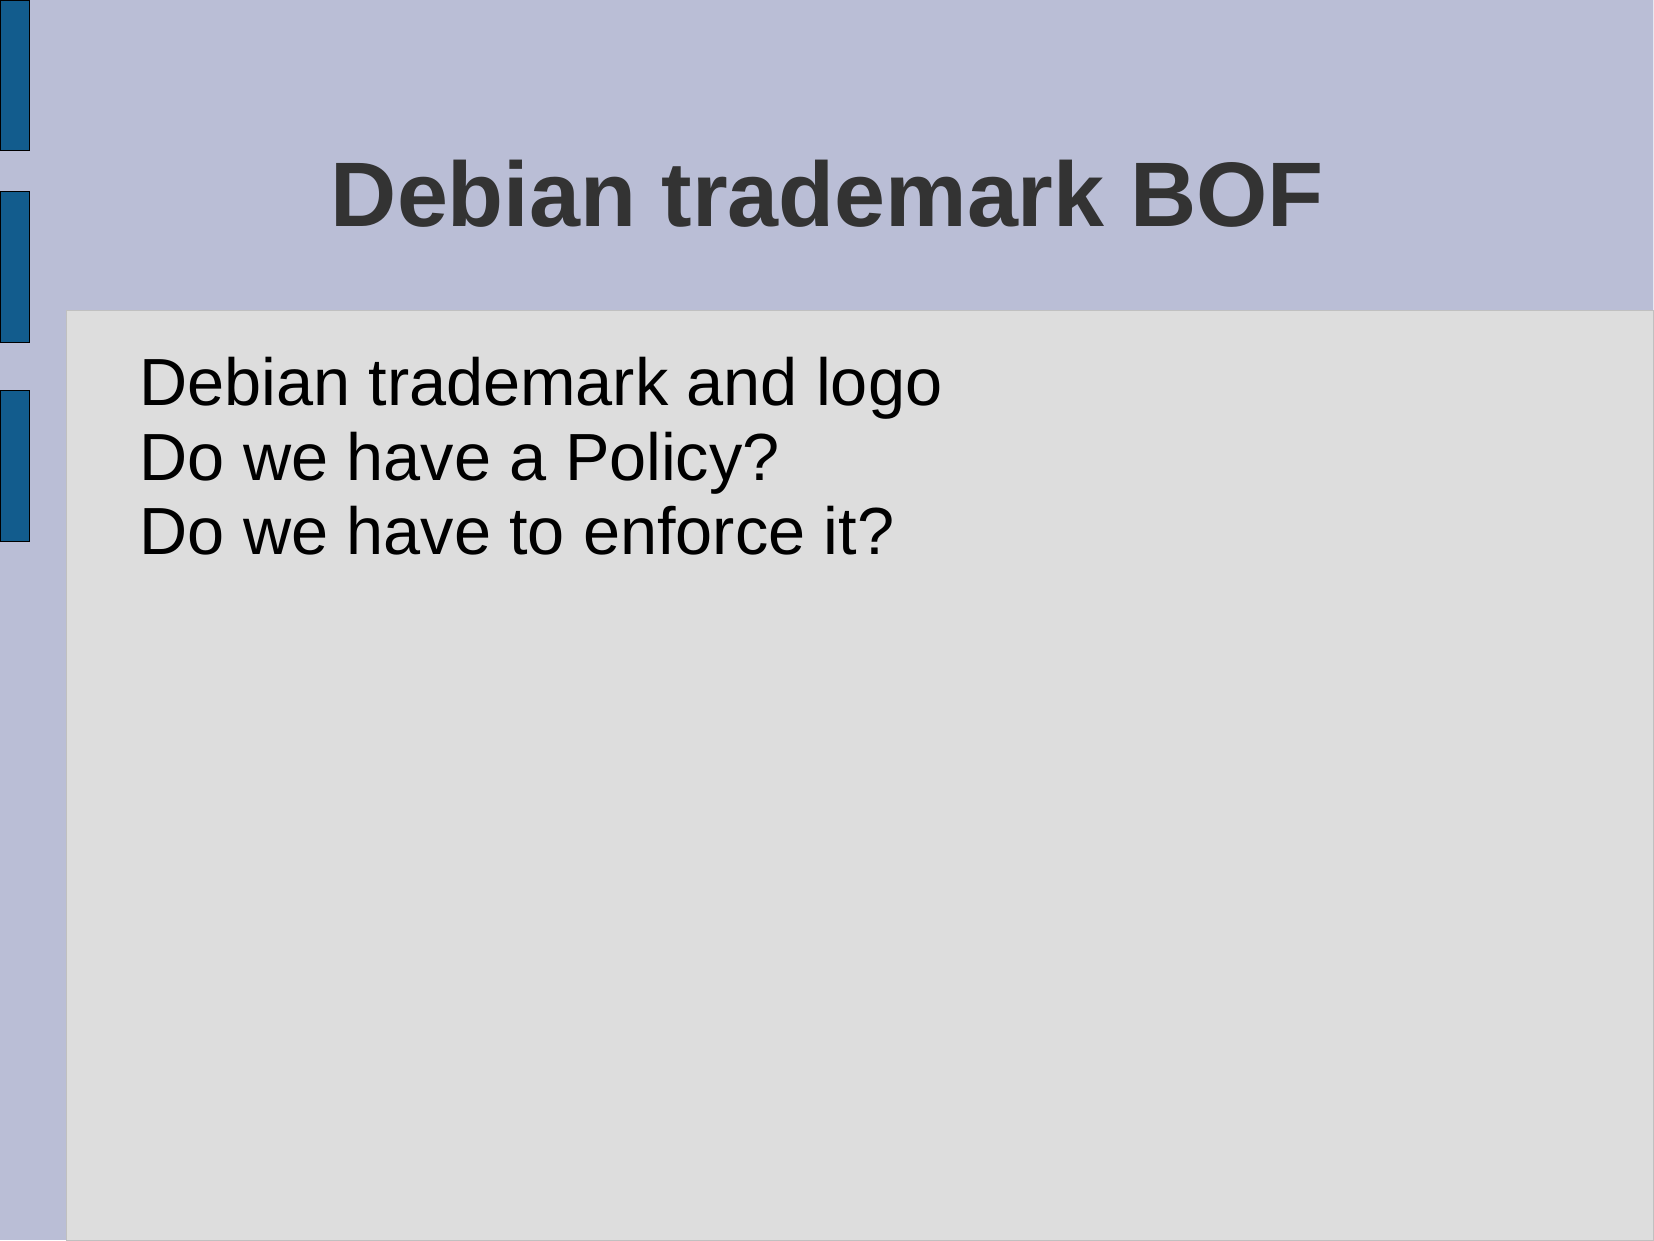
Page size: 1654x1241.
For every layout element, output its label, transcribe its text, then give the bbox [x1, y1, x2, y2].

title Debian trademark BOF [121, 91, 1534, 299]
list Debian trademark and logo Do we have a Policy? Do we have to enforce it? [121, 344, 1534, 1127]
